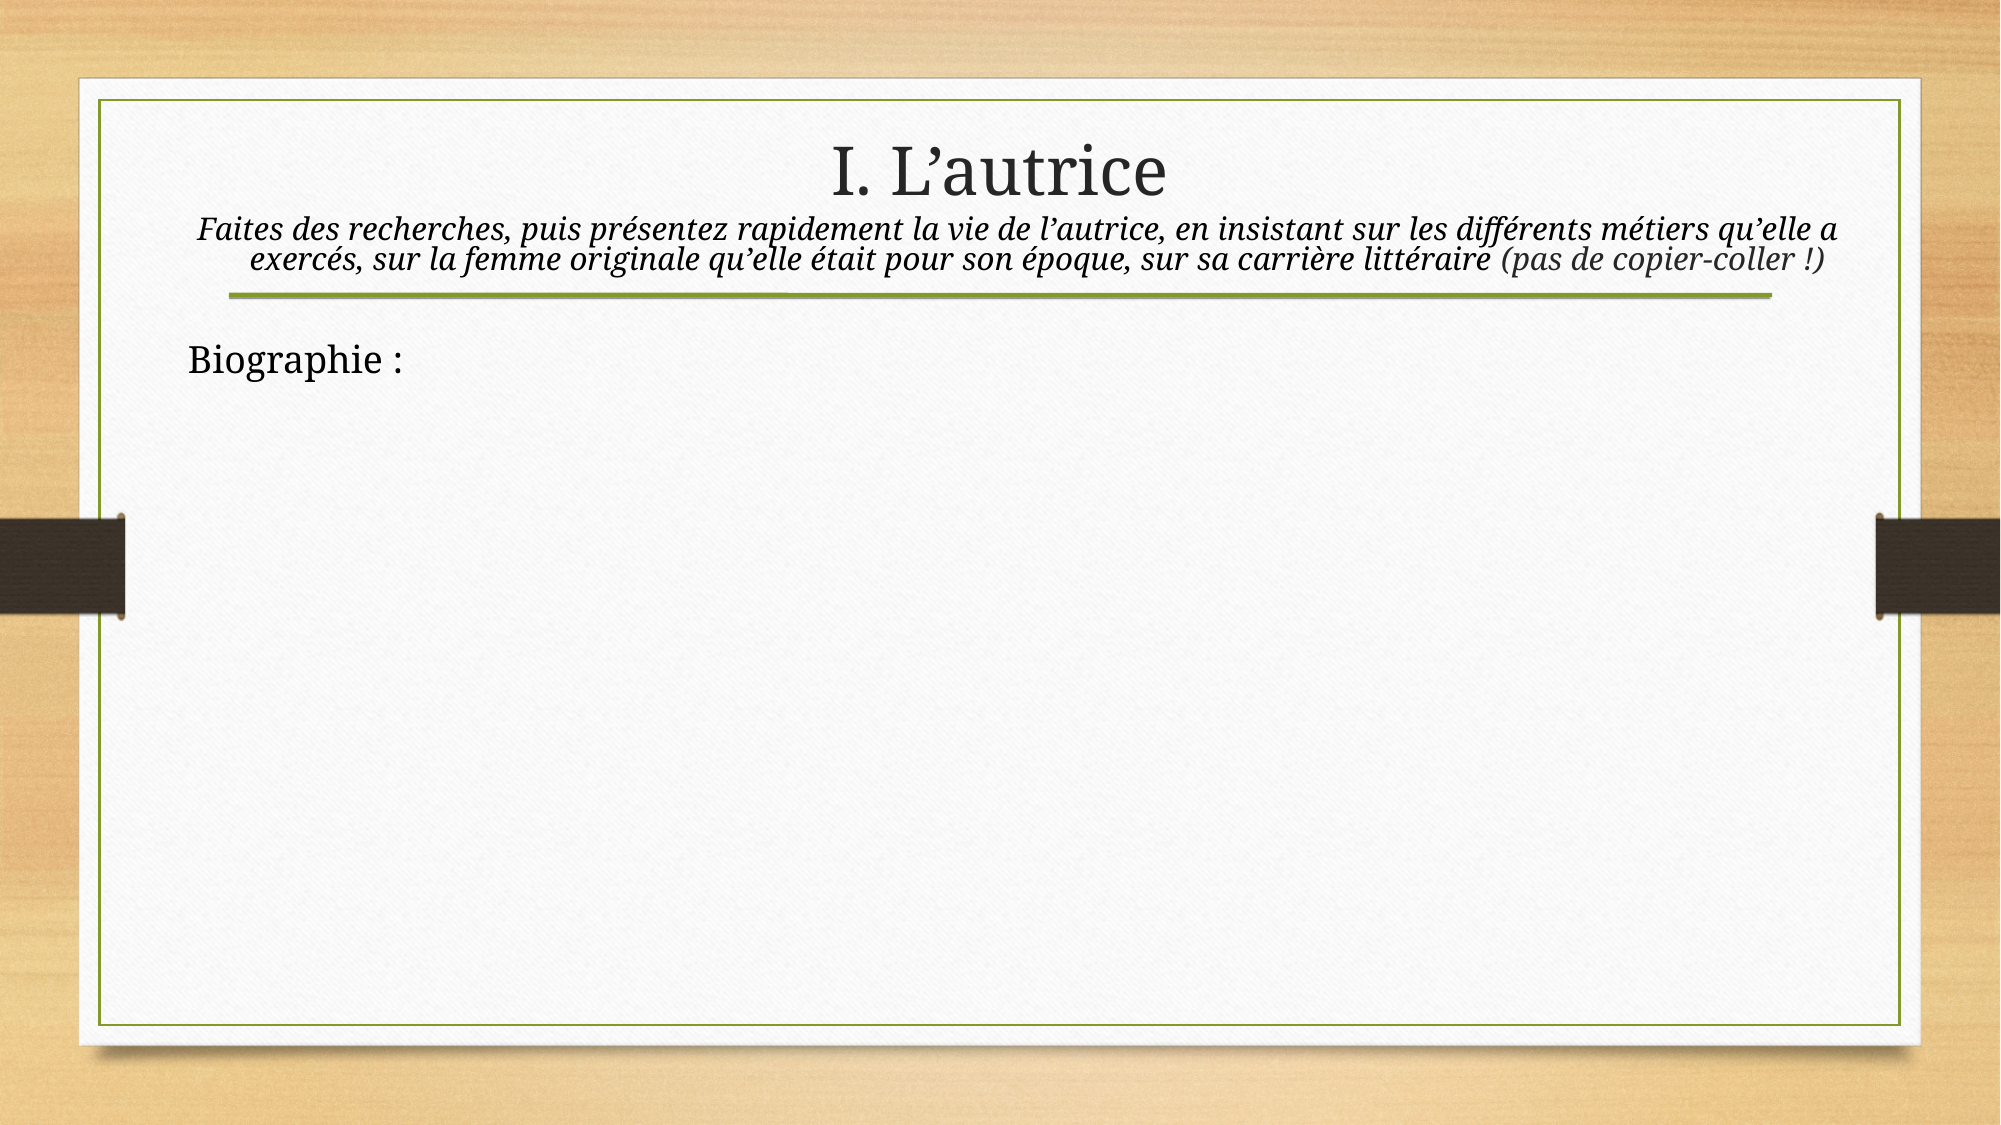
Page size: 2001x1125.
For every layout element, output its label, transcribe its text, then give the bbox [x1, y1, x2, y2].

list Faites des recherches, puis présentez rapidement la vie de l’autrice, en insistant sur les différents métiers qu’elle a exercés, sur la femme originale qu’elle était pour son époque, sur sa carrière littéraire (pas de copier-coller !) [100, 209, 1900, 289]
title I. L’autrice [212, 119, 1788, 209]
text_box Biographie : [173, 328, 1787, 388]
